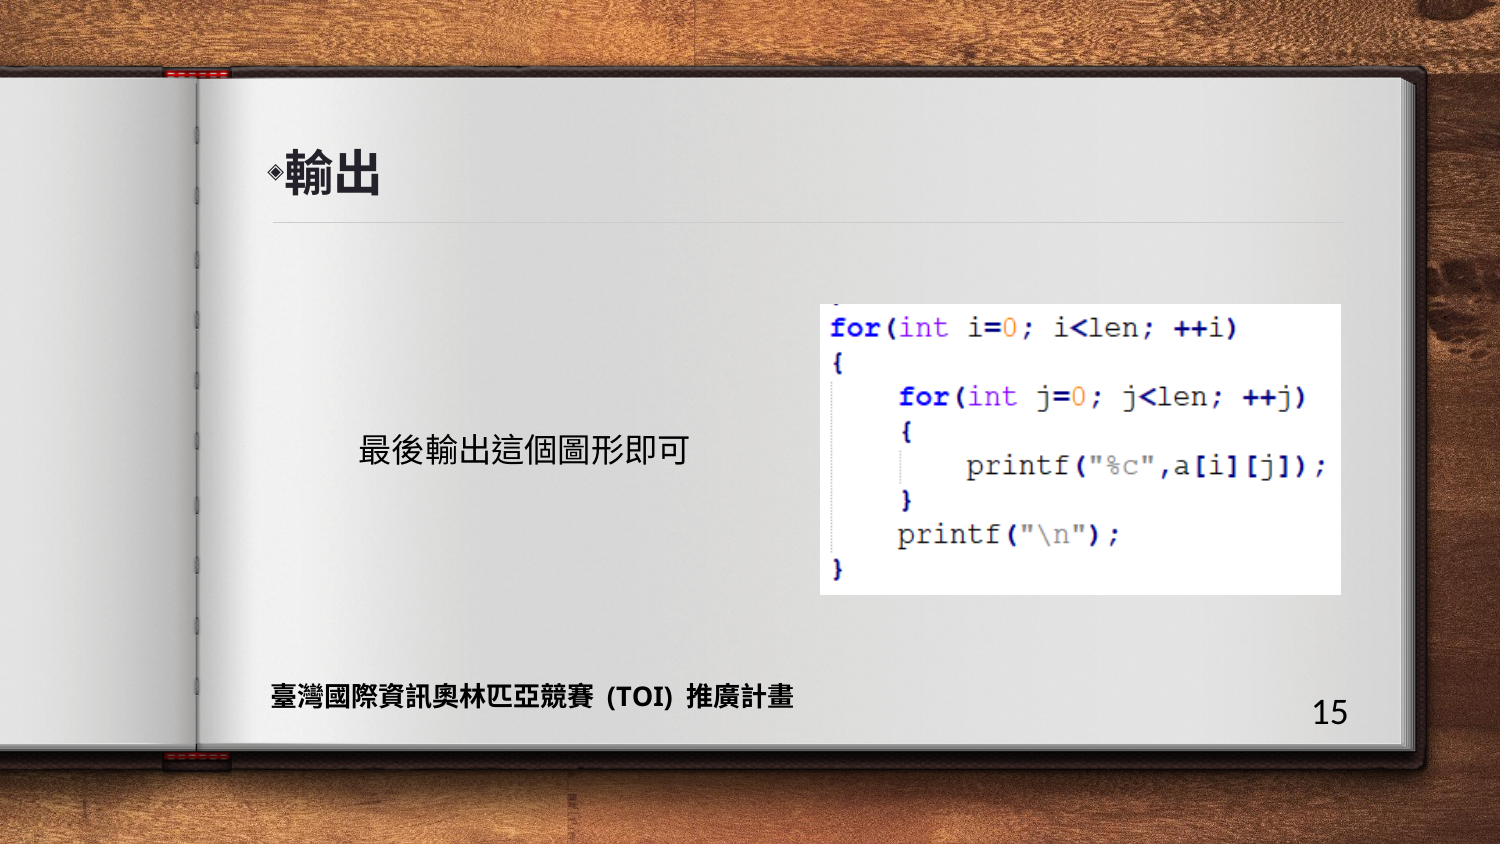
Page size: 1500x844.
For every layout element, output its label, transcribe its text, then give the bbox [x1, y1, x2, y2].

text_box 最後輸出這個圖形即可 [343, 421, 723, 478]
picture [820, 304, 1341, 595]
list 輸出 [252, 126, 1194, 216]
text_box 15 [1295, 672, 1386, 737]
